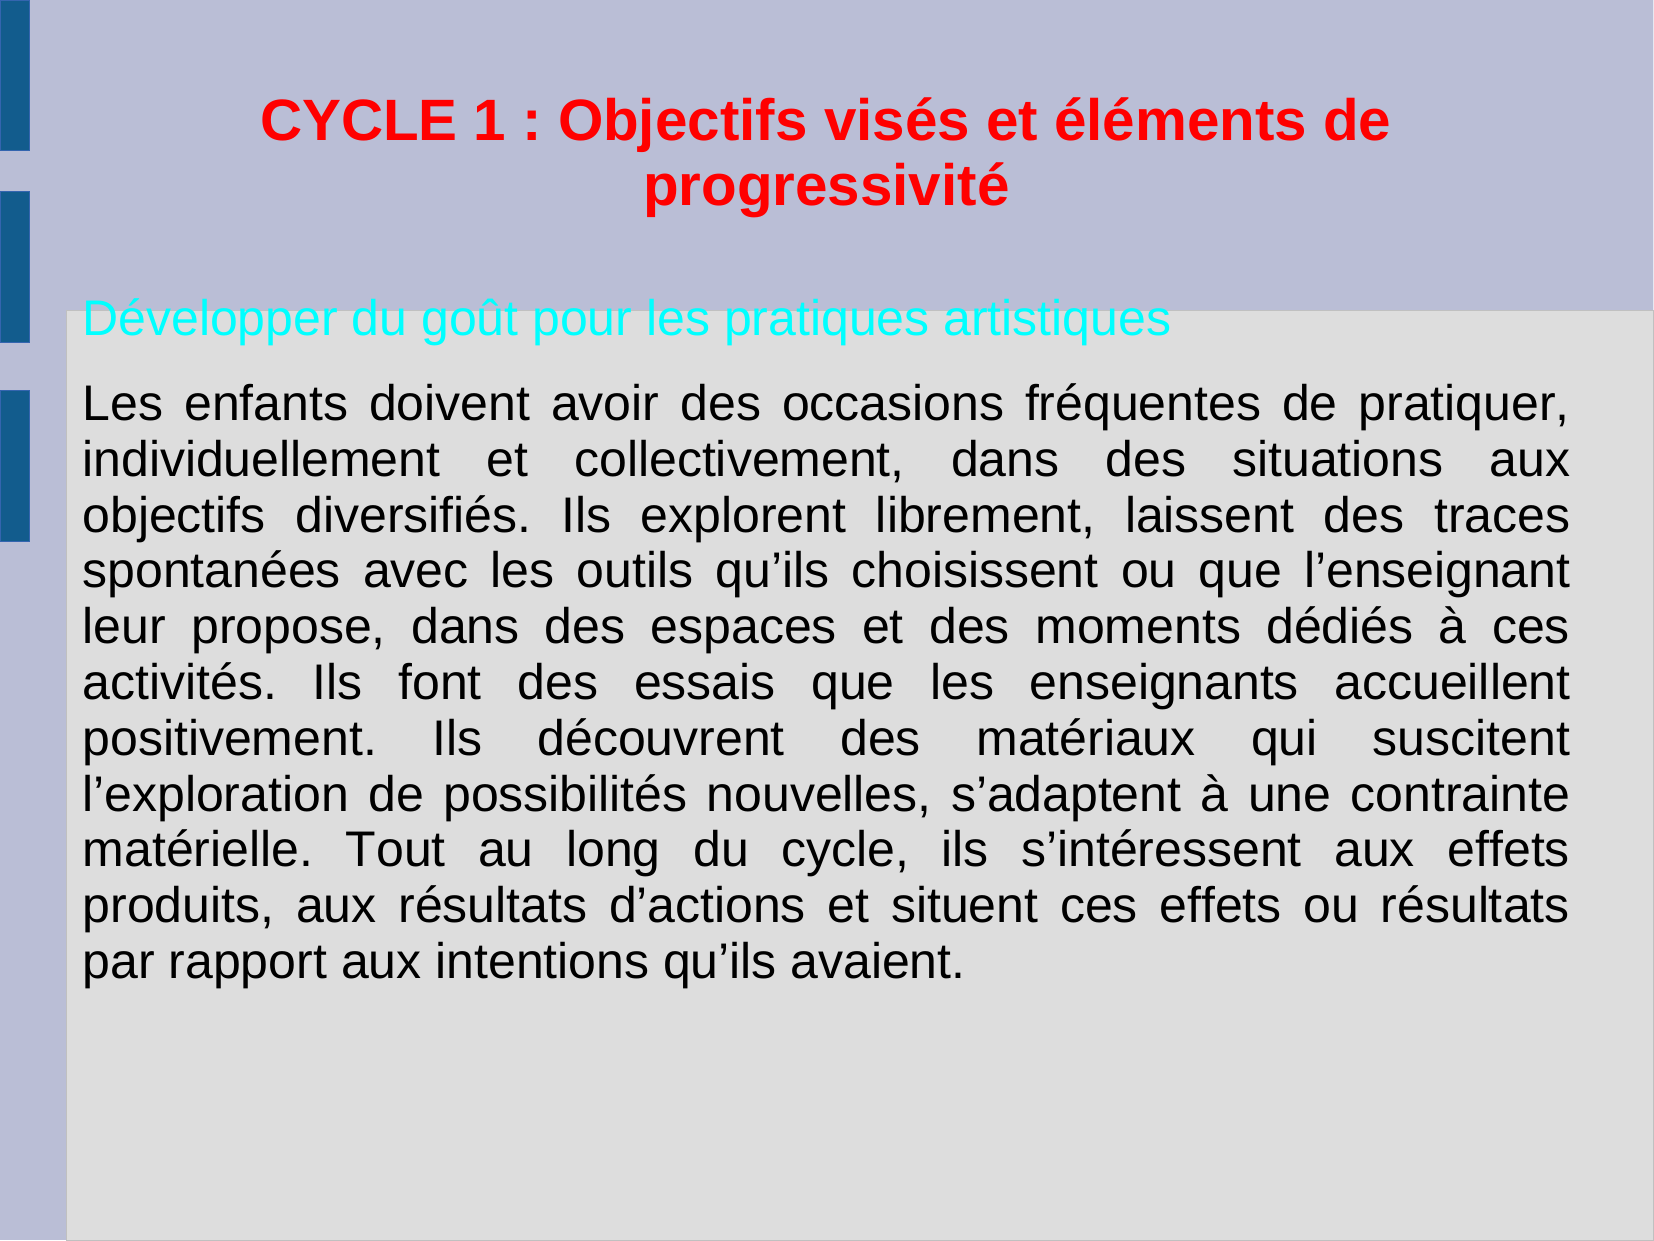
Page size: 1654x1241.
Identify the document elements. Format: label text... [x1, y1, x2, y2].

title CYCLE 1 : Objectifs visés et éléments de progressivité [82, 49, 1571, 257]
list Développer du goût pour les pratiques artistiques Les enfants doivent avoir des occasions fréquentes de pratiquer, individuellement et collectivement, dans des situations aux objectifs diversifiés. Ils explorent librement, laissent des traces spontanées avec les outils qu’ils choisissent ou que l’enseignant leur propose, dans des espaces et des moments dédiés à ces activités. Ils font des essais que les enseignants accueillent positivement. Ils découvrent des matériaux qui suscitent l’exploration de possibilités nouvelles, s’adaptent à une contrainte matérielle. Tout au long du cycle, ils s’intéressent aux effets produits, aux résultats d’actions et situent ces effets ou résultats par rapport aux intentions qu’ils avaient. [82, 290, 1571, 1010]
